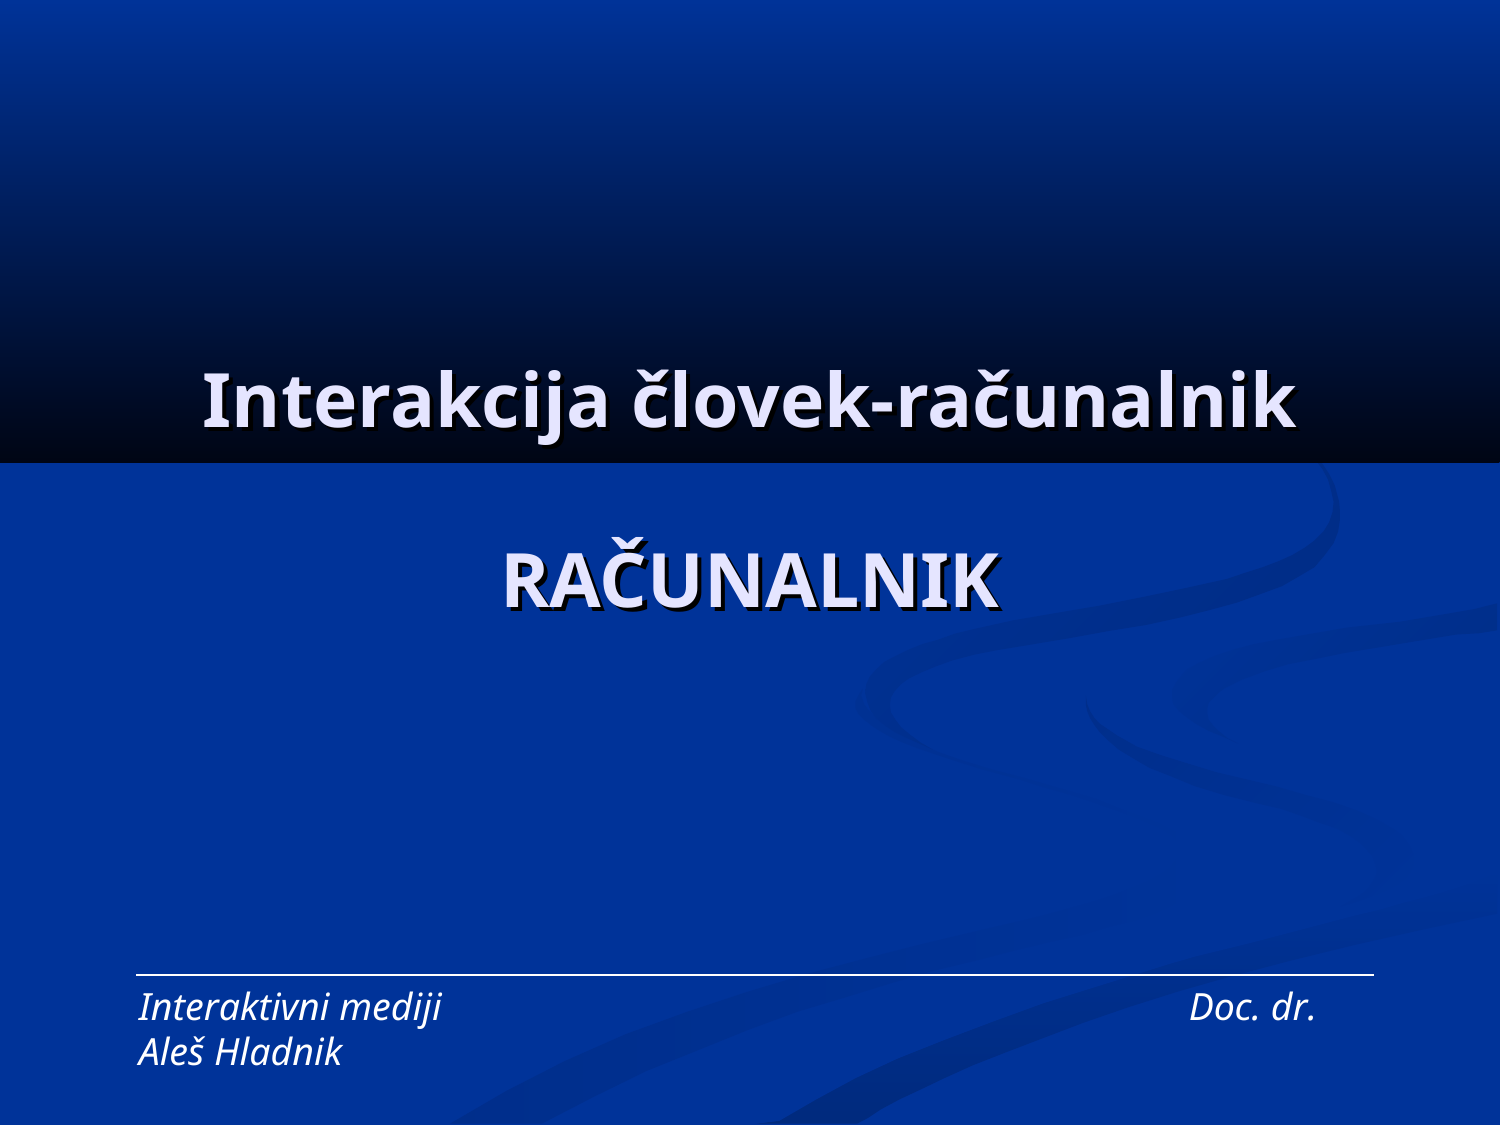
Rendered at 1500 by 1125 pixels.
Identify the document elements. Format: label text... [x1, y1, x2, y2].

title Interakcija človek-računalnik RAČUNALNIK [183, 227, 1317, 658]
text_box Interaktivni mediji Doc. dr. Aleš Hladnik [123, 974, 1407, 1075]
